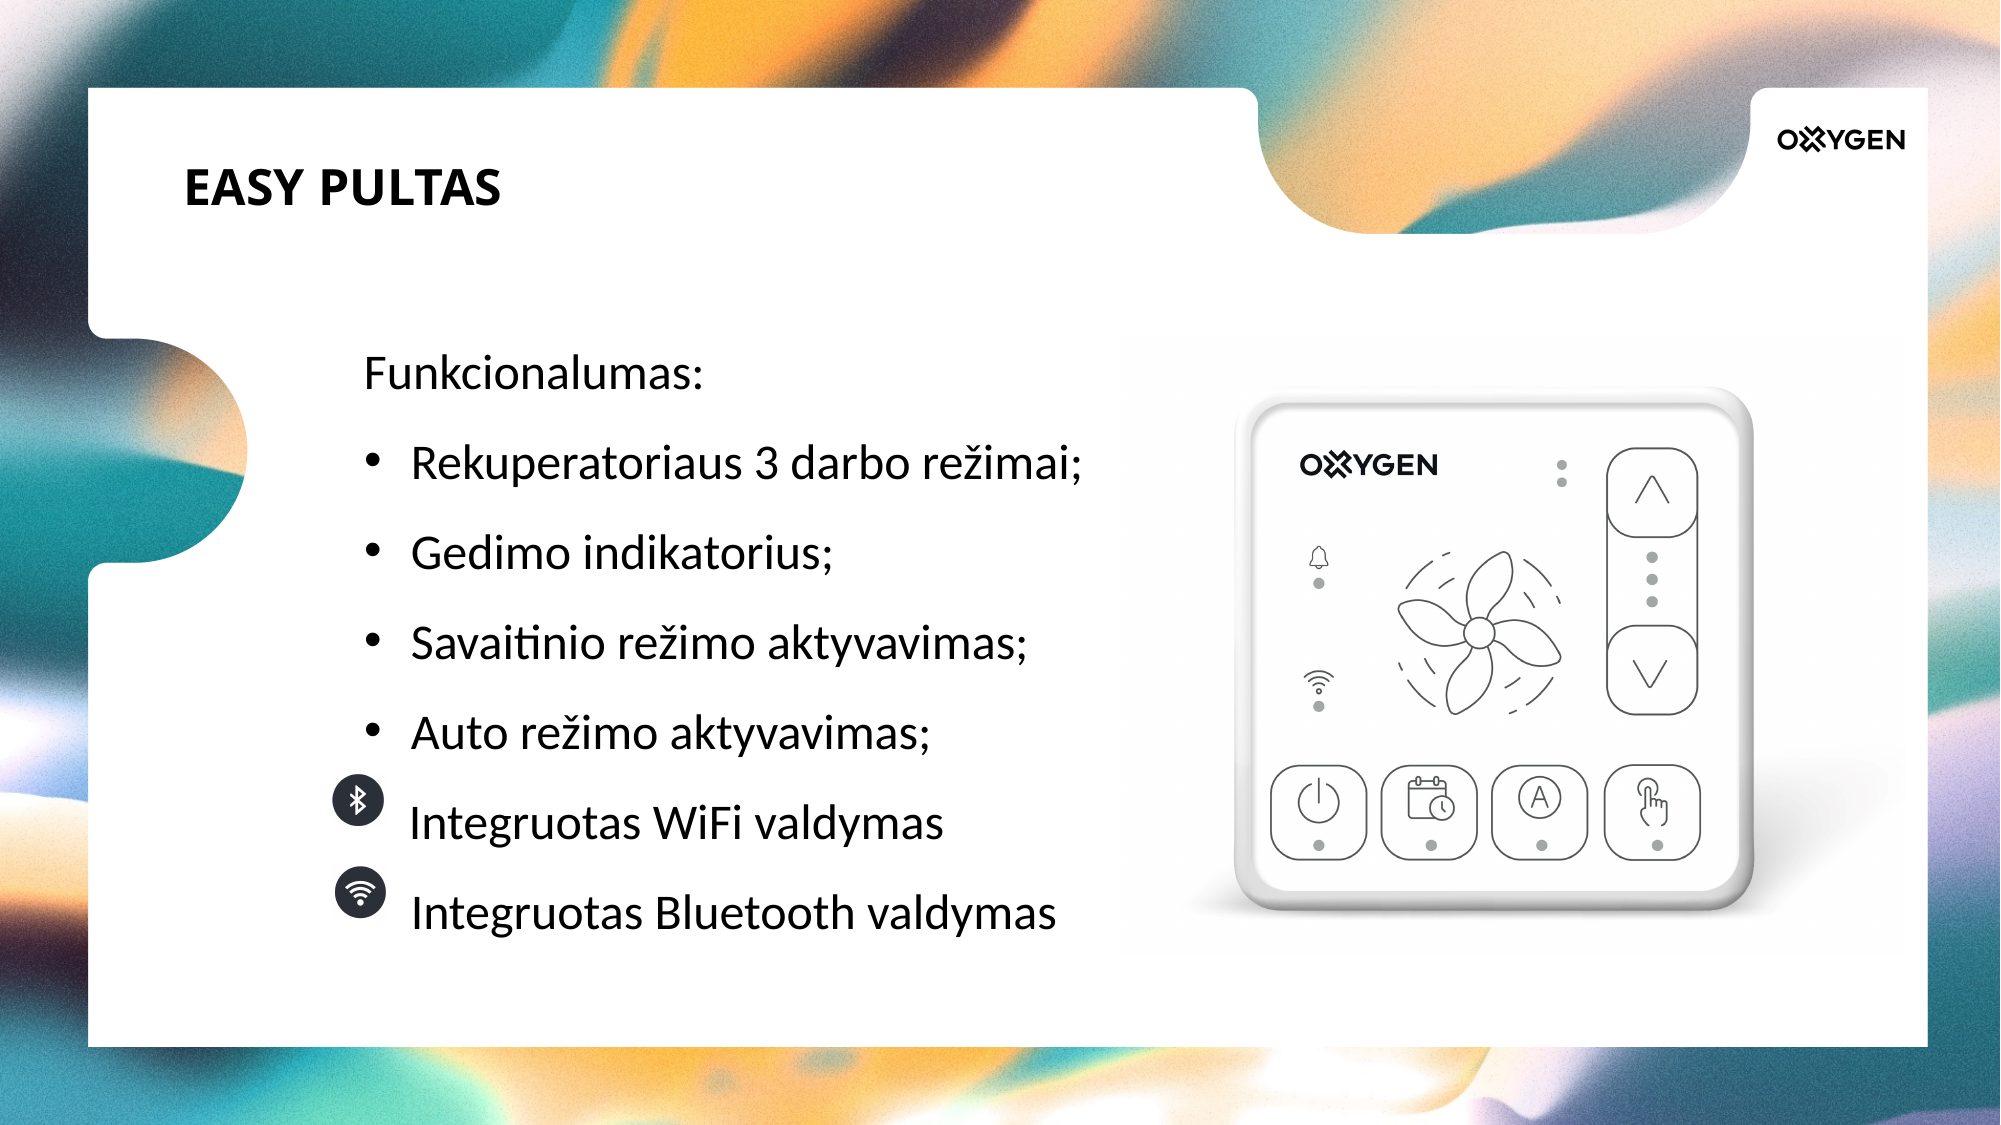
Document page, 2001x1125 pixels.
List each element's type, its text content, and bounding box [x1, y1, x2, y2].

text_box Funkcionalumas: Rekuperatoriaus 3 darbo režimai; Gedimo indikatorius; Savaitinio režimo aktyvavimas; Auto režimo aktyvavimas; Integruotas WiFi valdymas Integruotas Bluetooth valdymas [349, 301, 1170, 1052]
text_box EASY PULTAS [169, 147, 1421, 223]
picture [0, 0, 2000, 1125]
